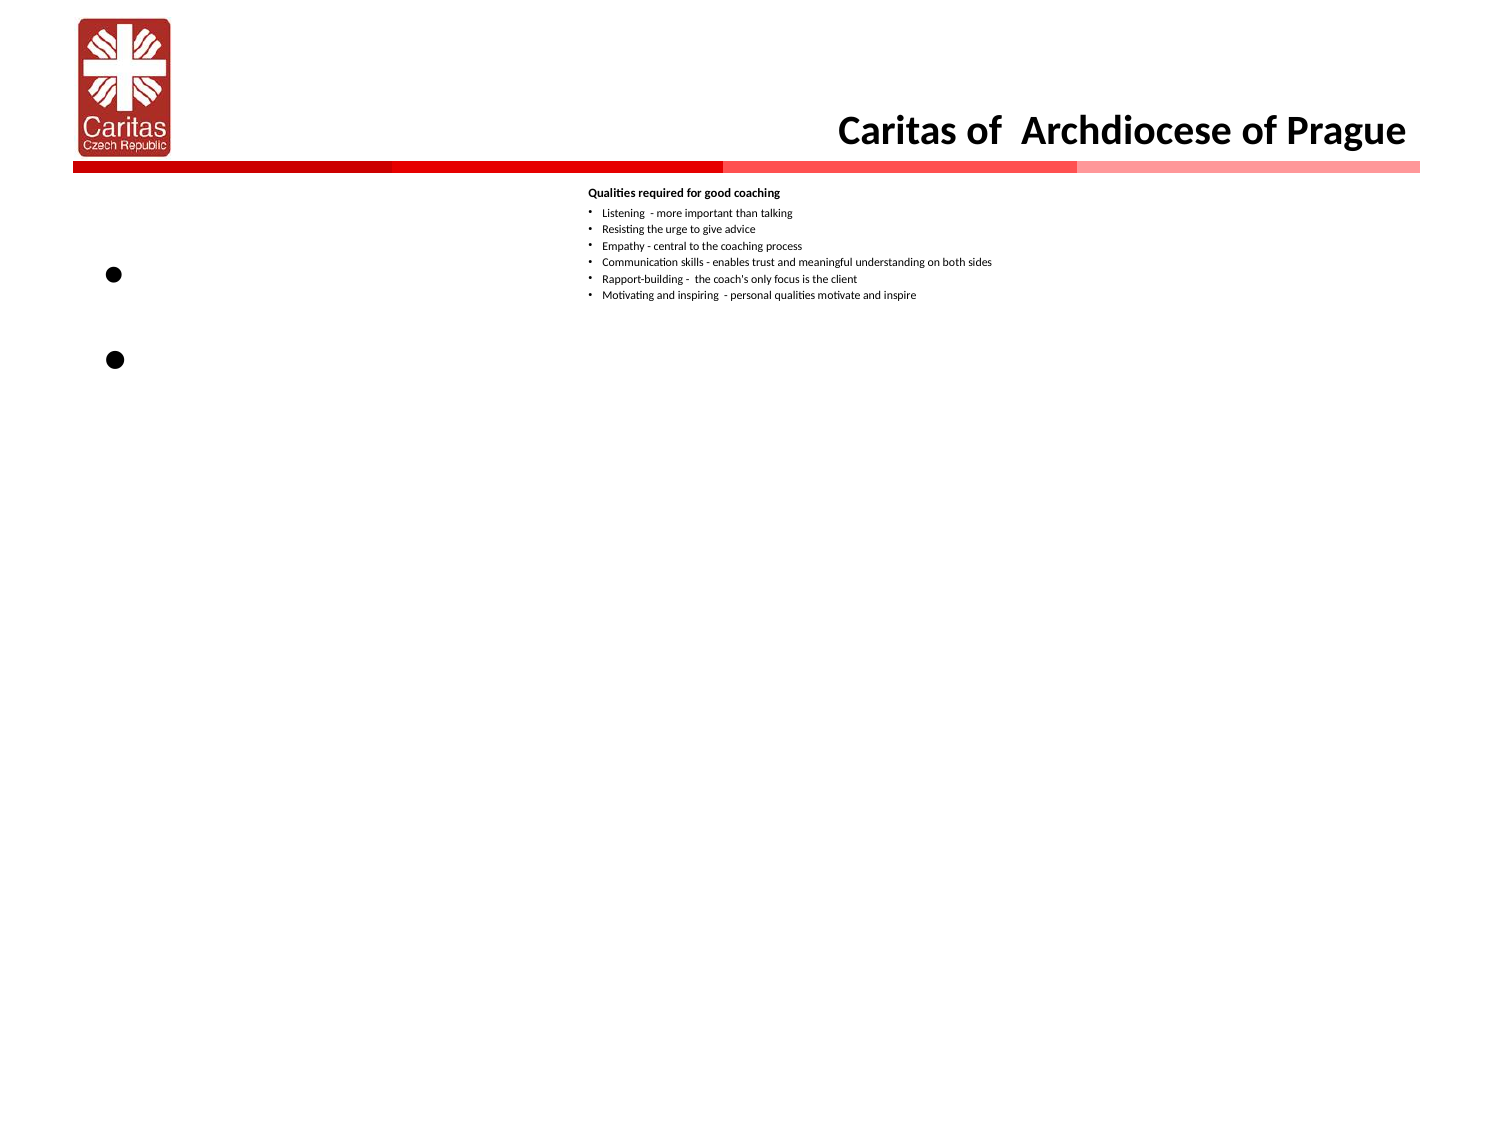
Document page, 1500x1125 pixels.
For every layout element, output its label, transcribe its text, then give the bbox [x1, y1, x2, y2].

text_box [73, 161, 1420, 173]
picture [74, 17, 174, 160]
list Qualities required for good coaching Listening - more important than talking Resisting the urge to give advice Empathy - central to the coaching process Communication skills - enables trust and meaningful understanding on both sides Rapport-building - the coach's only focus is the client Motivating and inspiring - personal qualities motivate and inspire [174, 184, 1429, 303]
title Caritas of Archdiocese of Prague [253, 88, 1459, 191]
